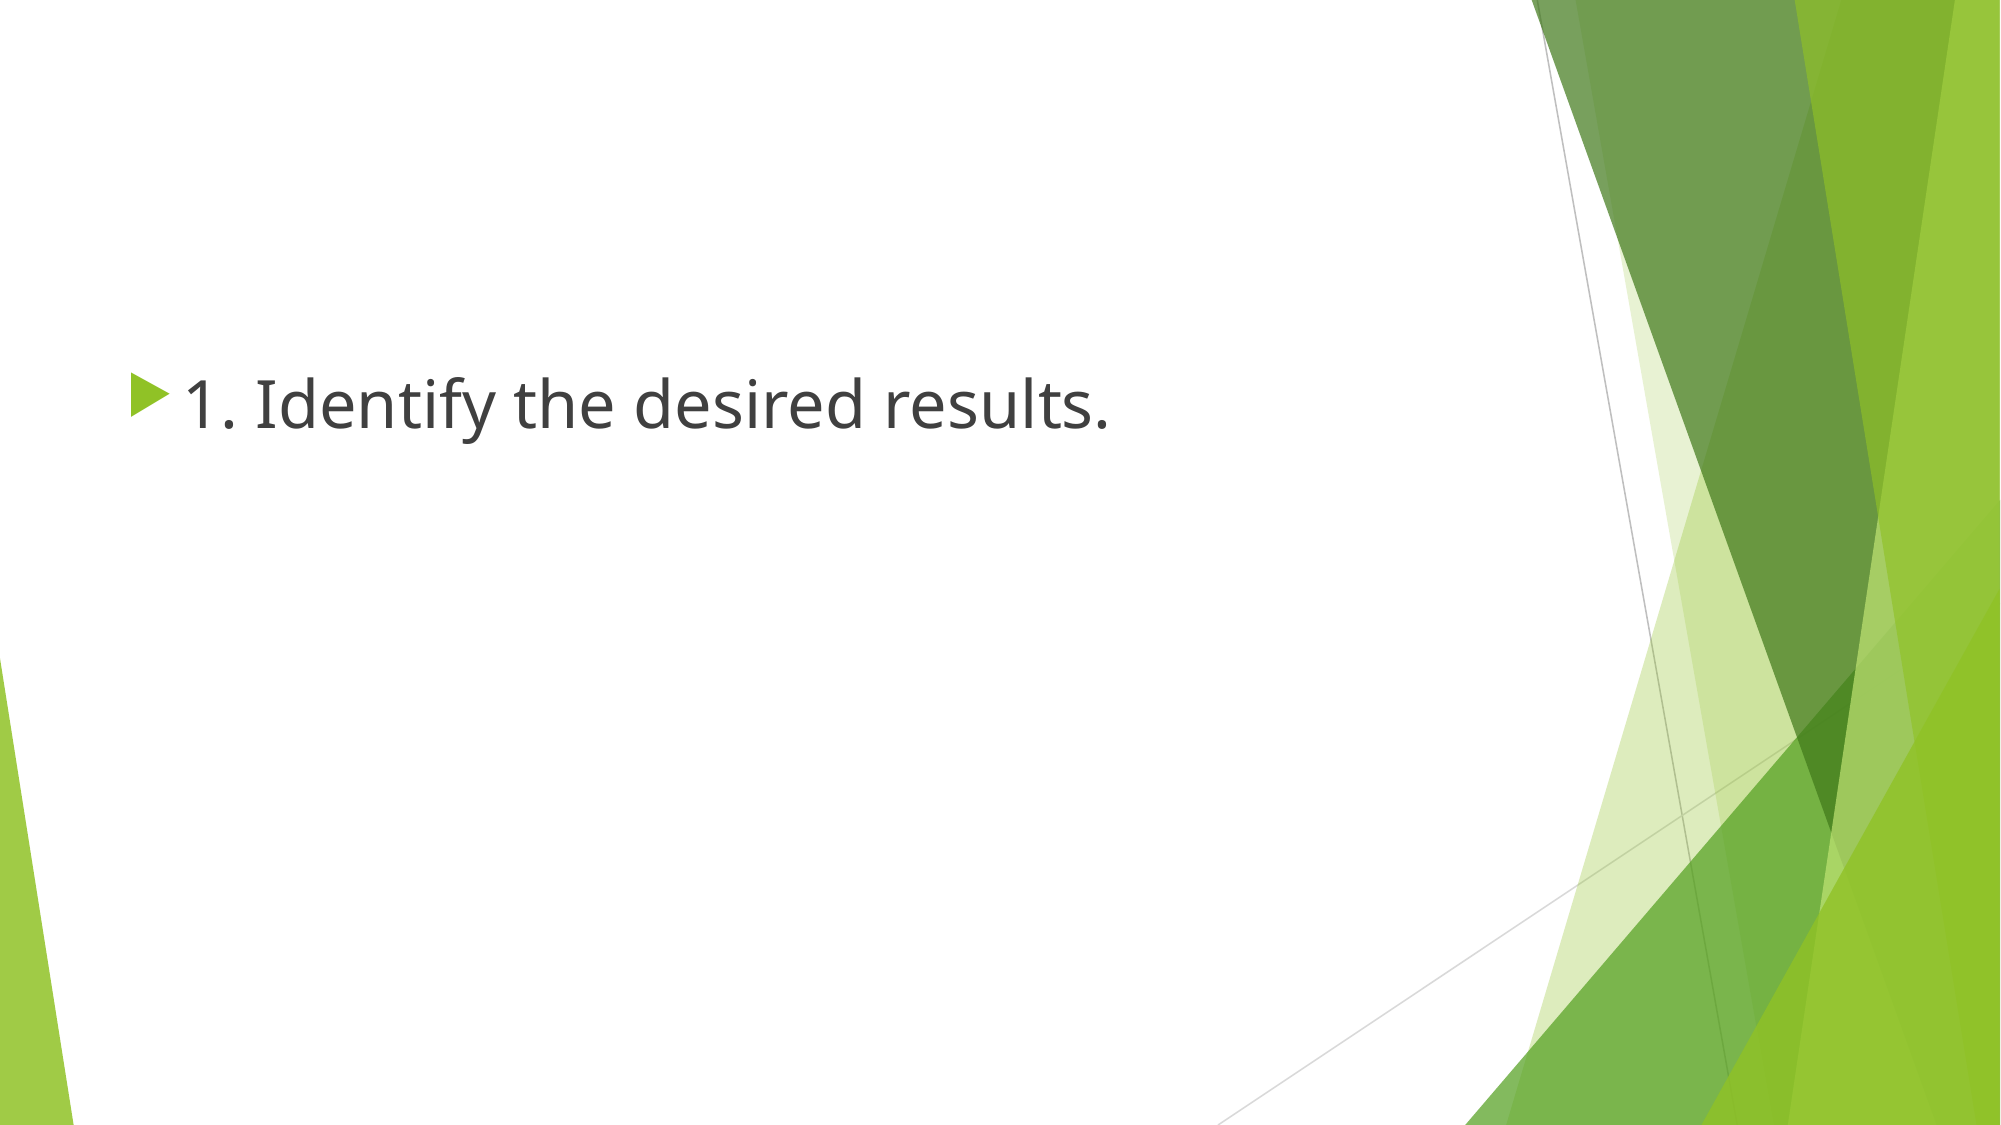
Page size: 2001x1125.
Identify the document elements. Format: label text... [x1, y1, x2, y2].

list 1. Identify the desired results. [111, 354, 1522, 992]
